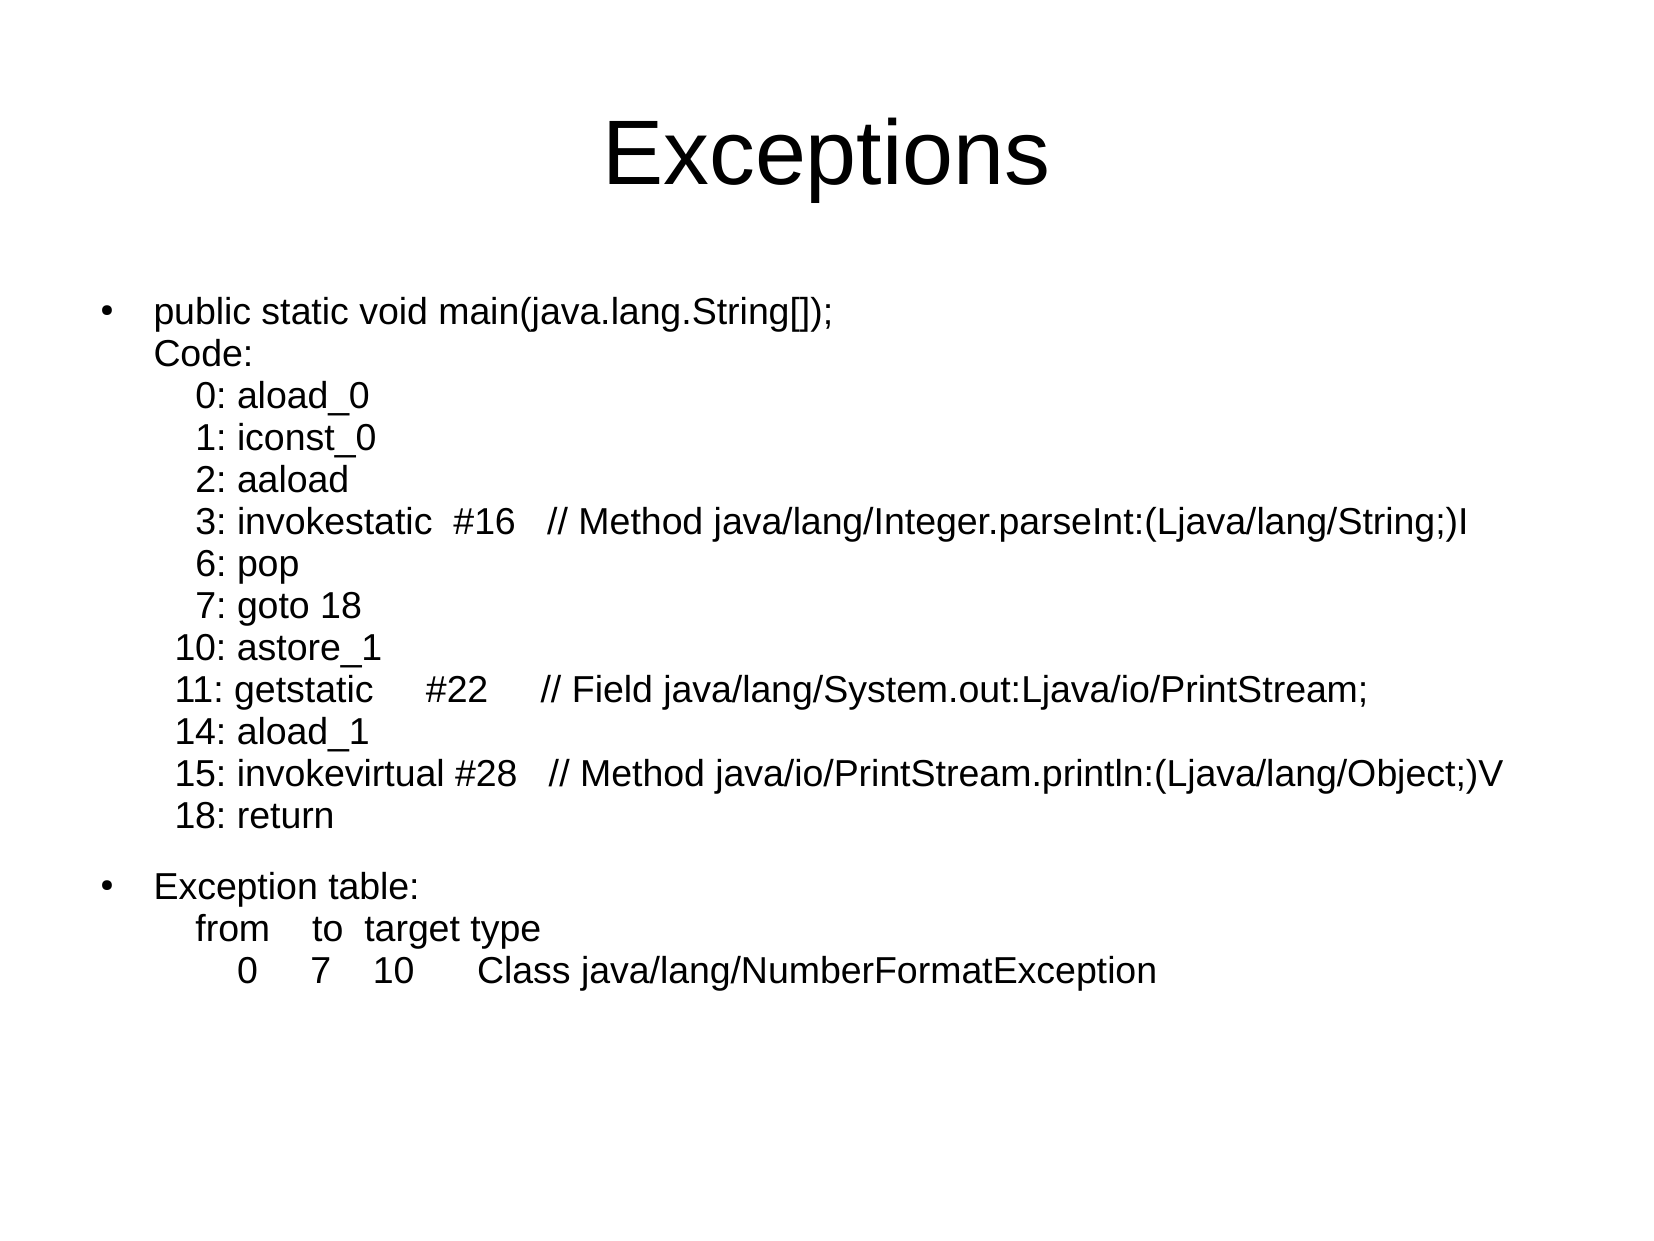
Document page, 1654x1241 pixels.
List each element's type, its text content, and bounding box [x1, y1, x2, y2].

list public static void main(java.lang.String[]); Code: 0: aload_0 1: iconst_0 2: aaload 3: invokestatic #16 // Method java/lang/Integer.parseInt:(Ljava/lang/String;)I 6: pop 7: goto 18 10: astore_1 11: getstatic #22 // Field java/lang/System.out:Ljava/io/PrintStream; 14: aload_1 15: invokevirtual #28 // Method java/io/PrintStream.println:(Ljava/lang/Object;)V 18: return Exception table: from to target type 0 7 10 Class java/lang/NumberFormatException [82, 290, 1571, 1094]
title Exceptions [82, 56, 1571, 250]
